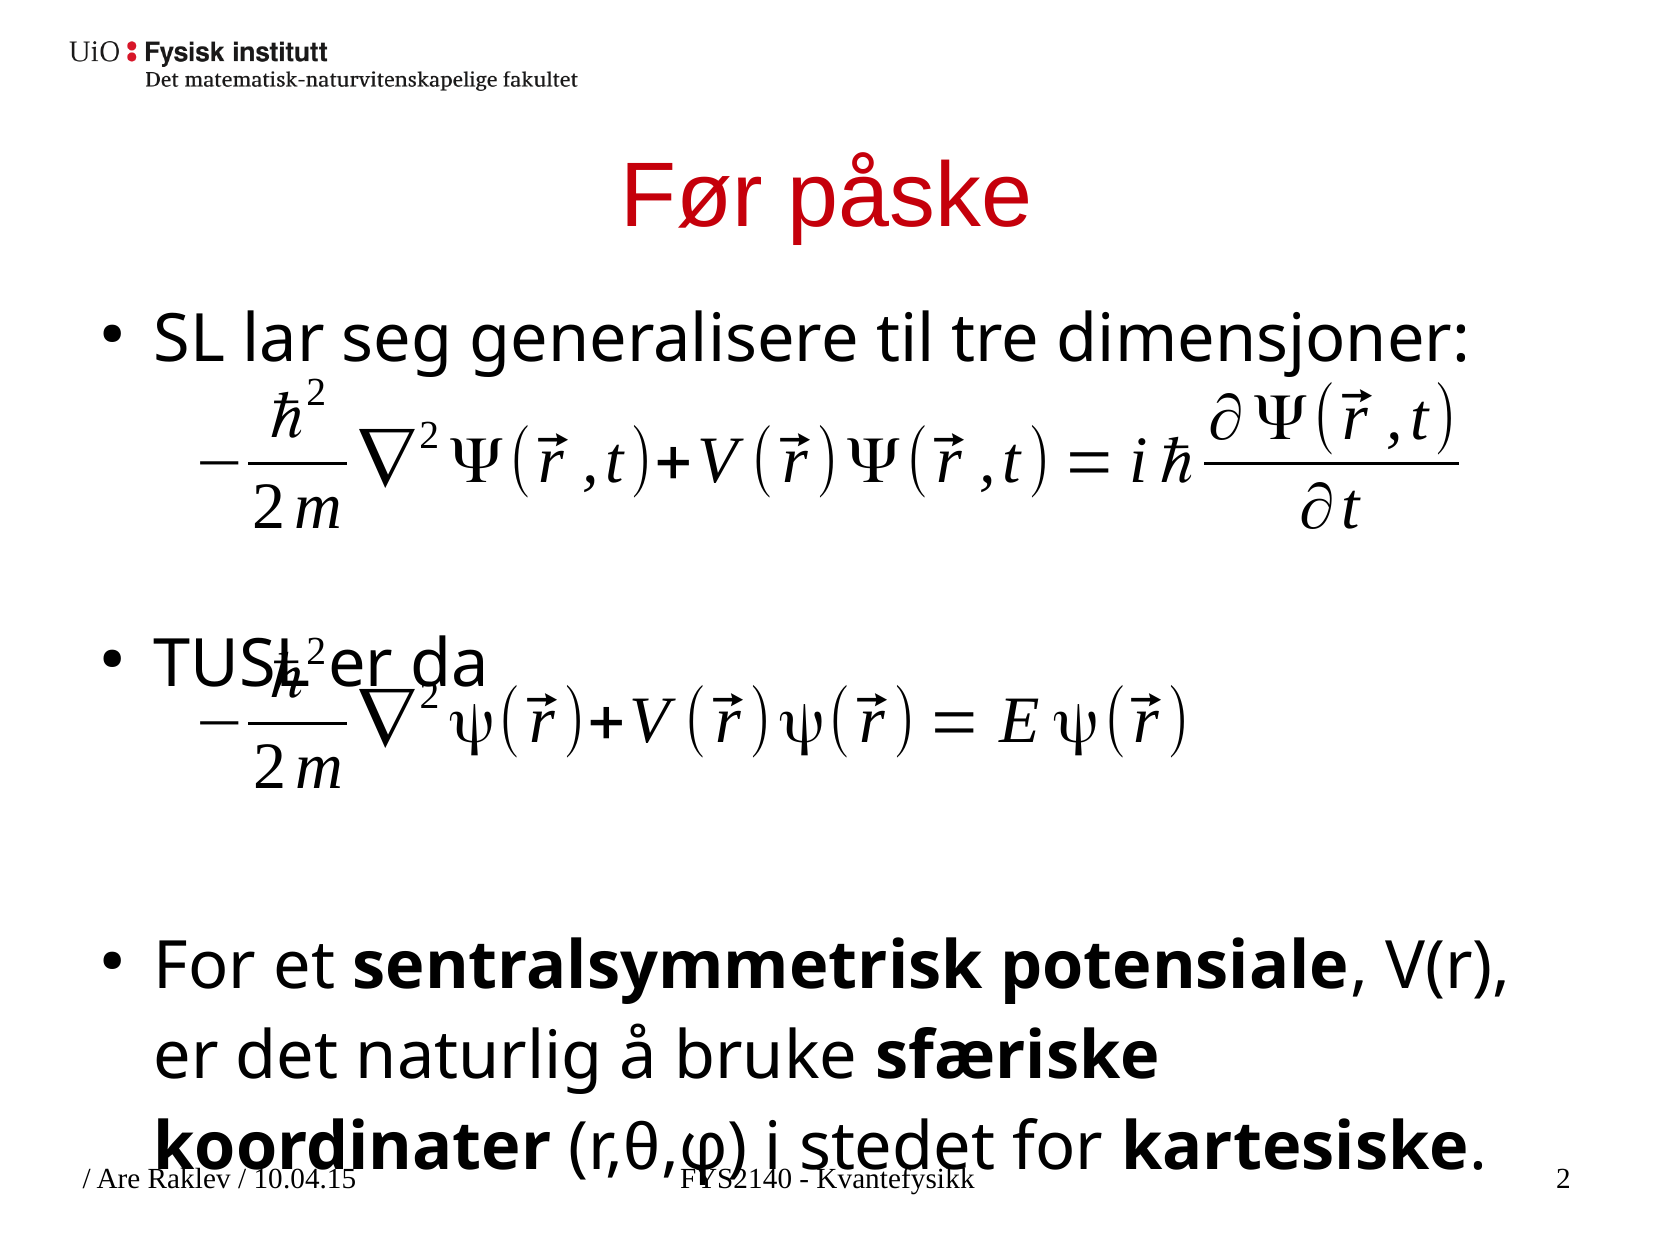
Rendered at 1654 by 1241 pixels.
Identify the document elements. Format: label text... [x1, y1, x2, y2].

picture [68, 37, 581, 93]
chart [186, 369, 1469, 543]
chart [186, 629, 1197, 802]
title Før påske [82, 90, 1571, 290]
list SL lar seg generalisere til tre dimensjoner: TUSL er da For et sentralsymmetrisk potensiale, V(r), er det naturlig å bruke sfæriske koordinater (r,θ,φ) i stedet for kartesiske. [82, 290, 1576, 1094]
